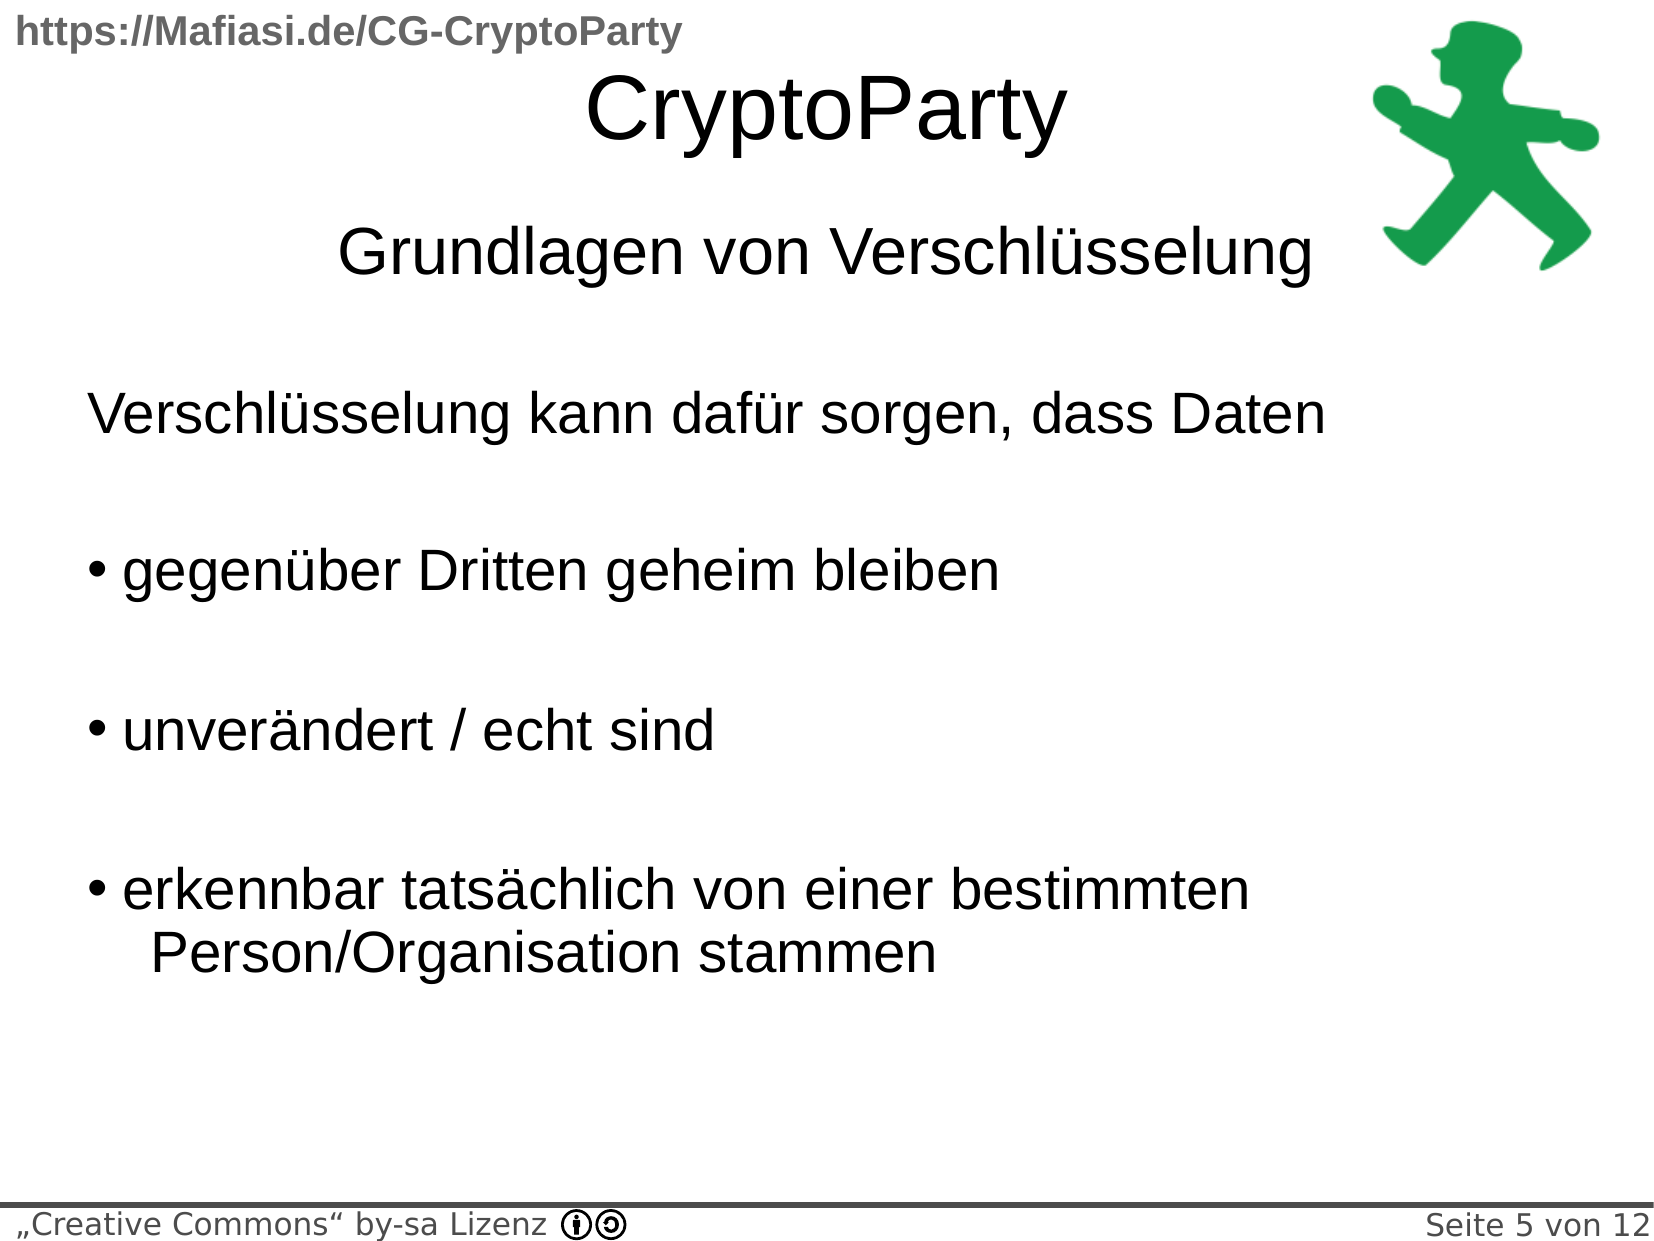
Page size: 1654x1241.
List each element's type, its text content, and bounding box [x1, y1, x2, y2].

text_box Grundlagen von Verschlüsselung [59, 206, 1595, 297]
list Verschlüsselung kann dafür sorgen, dass Daten gegenüber Dritten geheim bleiben unverändert / echt sind erkennbar tatsächlich von einer bestimmten Person/Organisation stammen [71, 297, 1582, 1161]
picture [1317, 0, 1654, 313]
